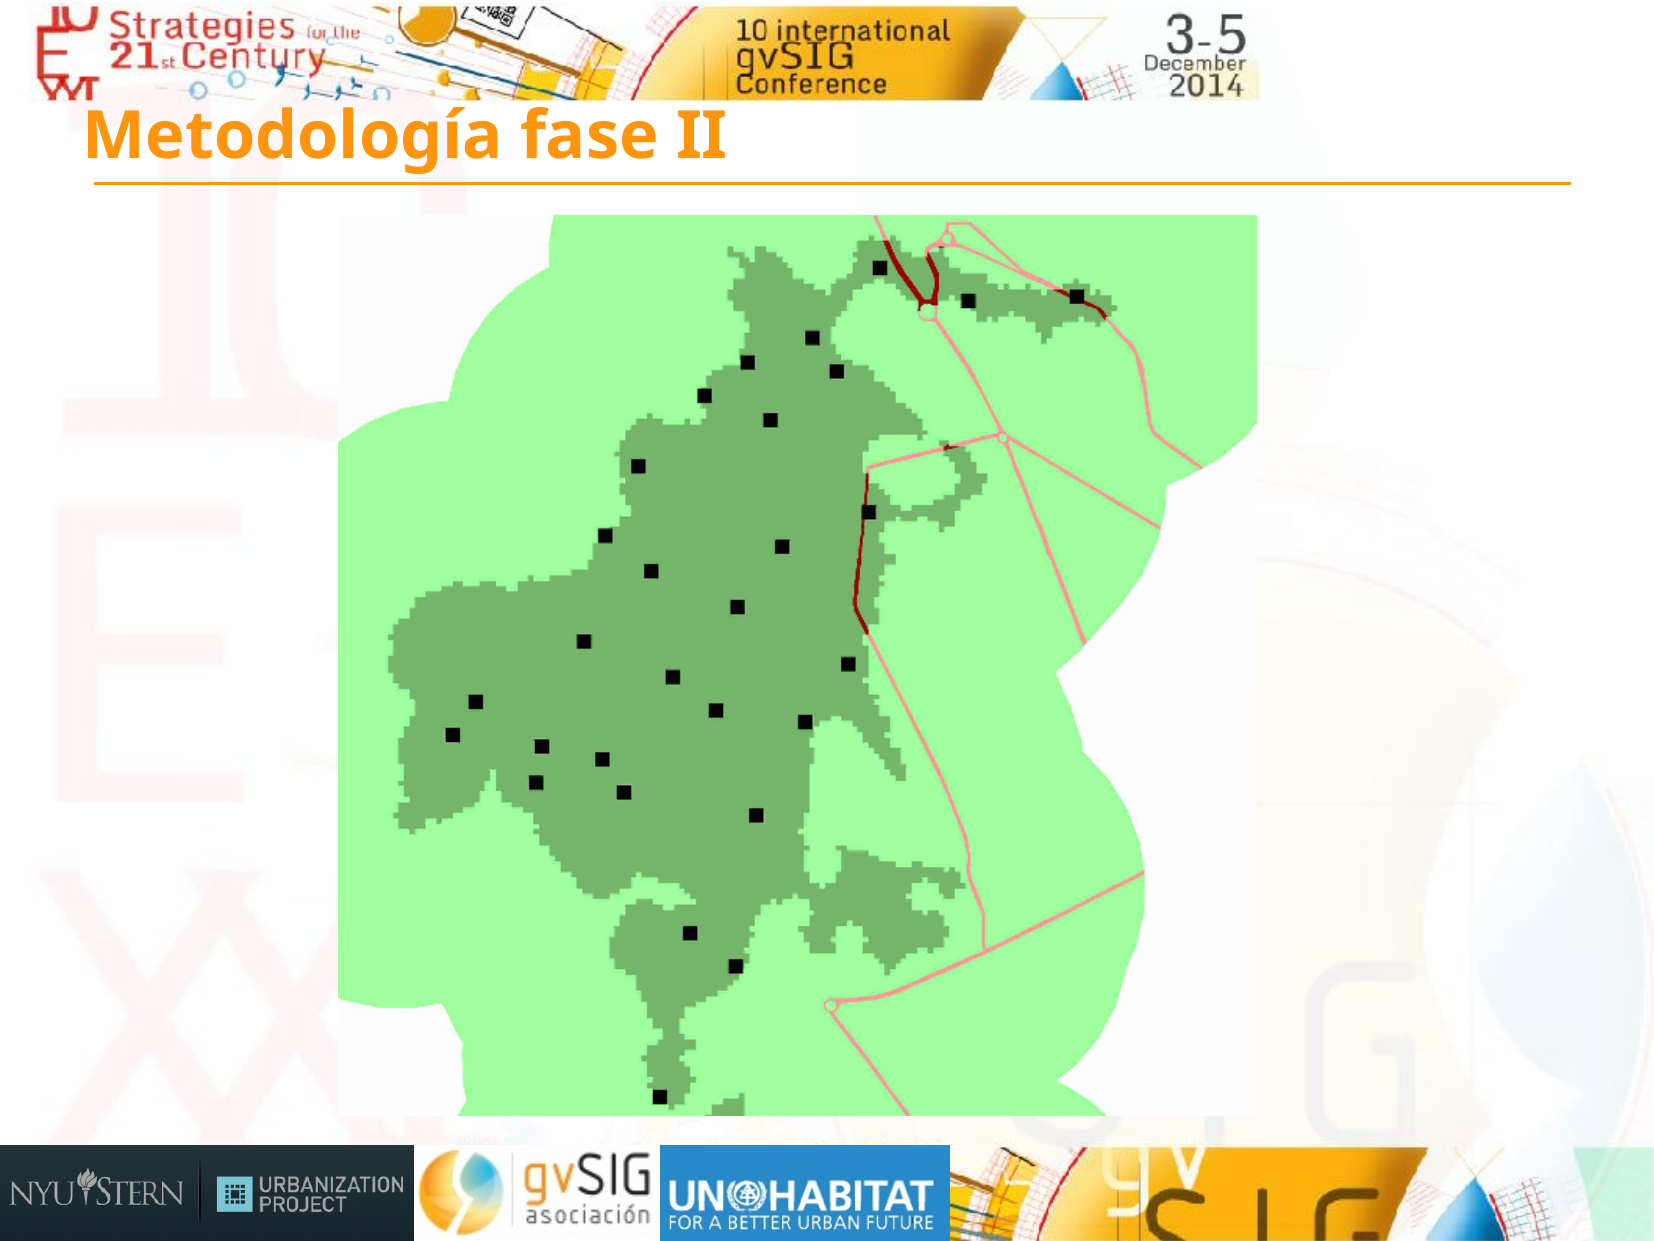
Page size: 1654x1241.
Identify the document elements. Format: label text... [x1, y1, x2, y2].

picture [0, 2, 1654, 1241]
title Metodología fase II [82, 88, 1571, 178]
